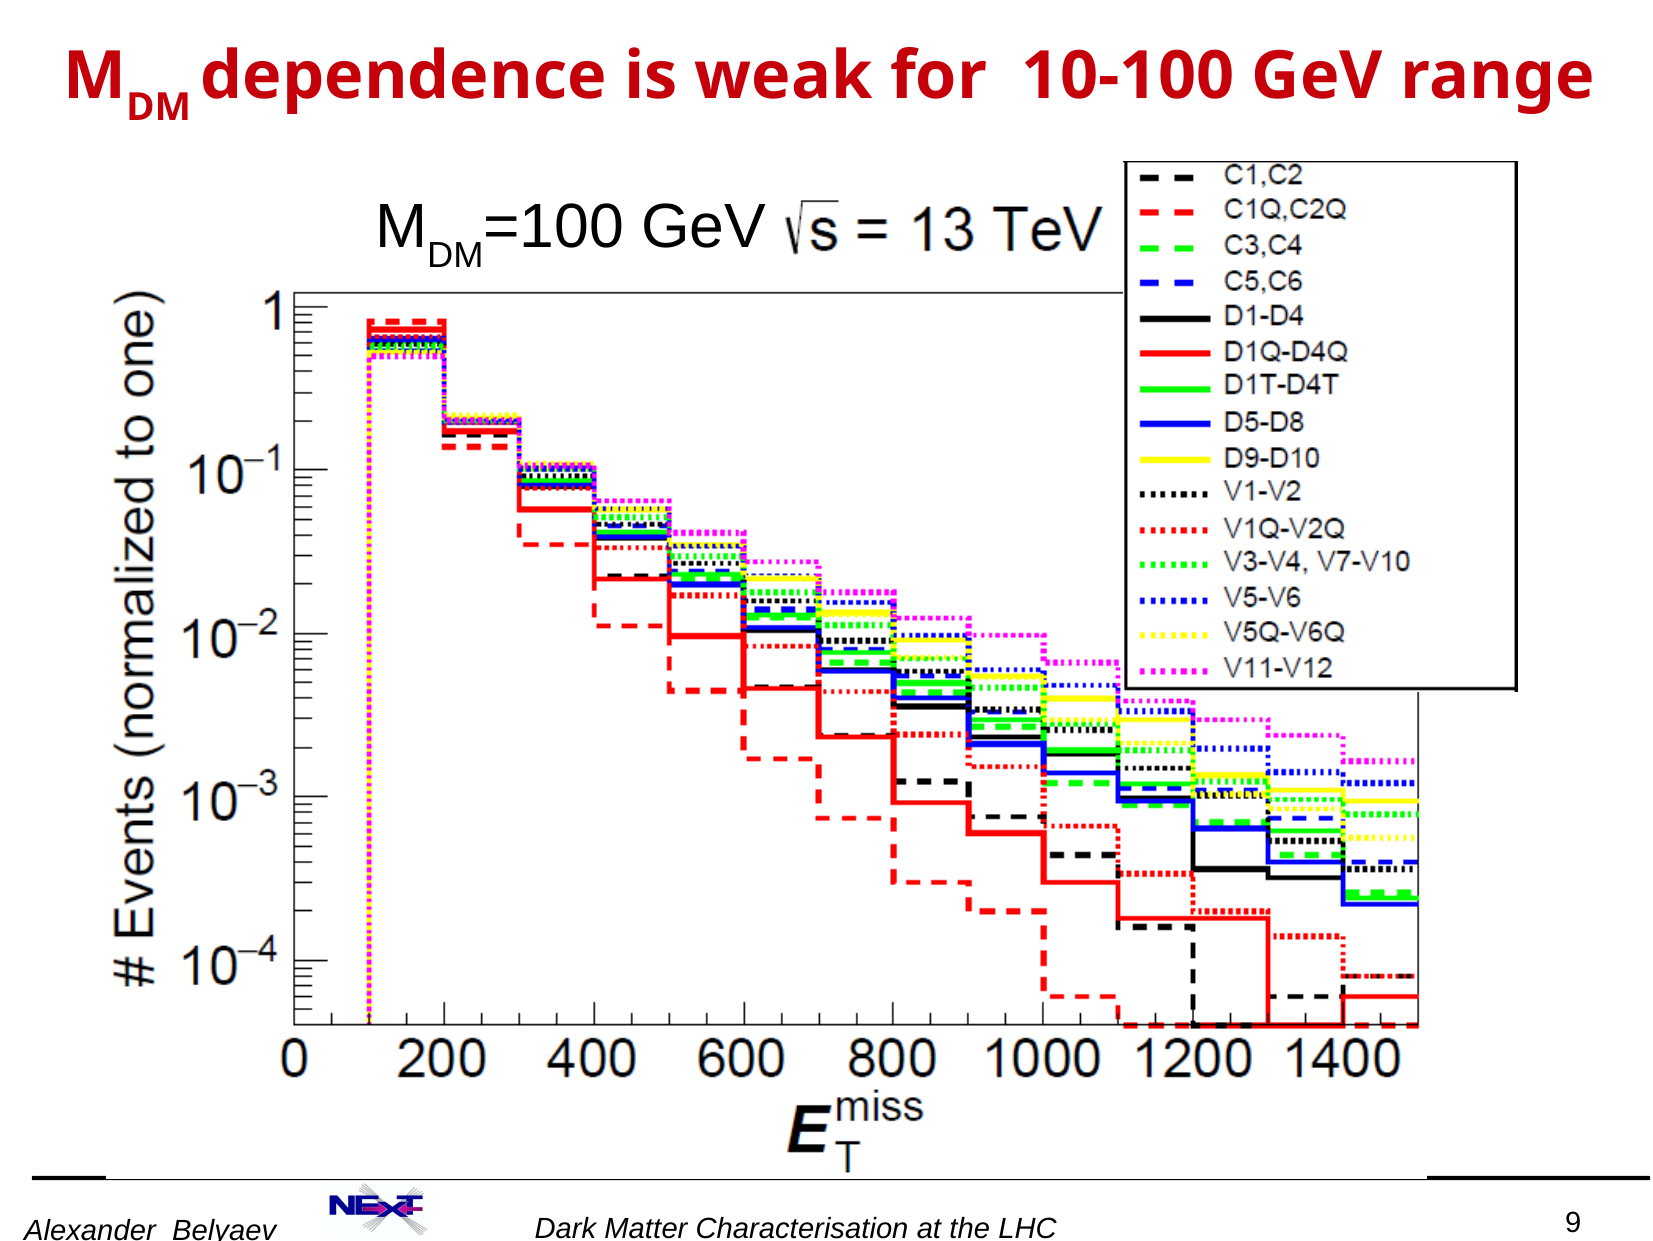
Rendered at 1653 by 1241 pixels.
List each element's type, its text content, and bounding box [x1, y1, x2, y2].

text_box MDM=100 GeV [360, 177, 782, 283]
title MDM dependence is weak for 10-100 GeV range [0, 23, 1653, 136]
picture [106, 161, 1518, 1179]
picture [327, 1181, 429, 1236]
